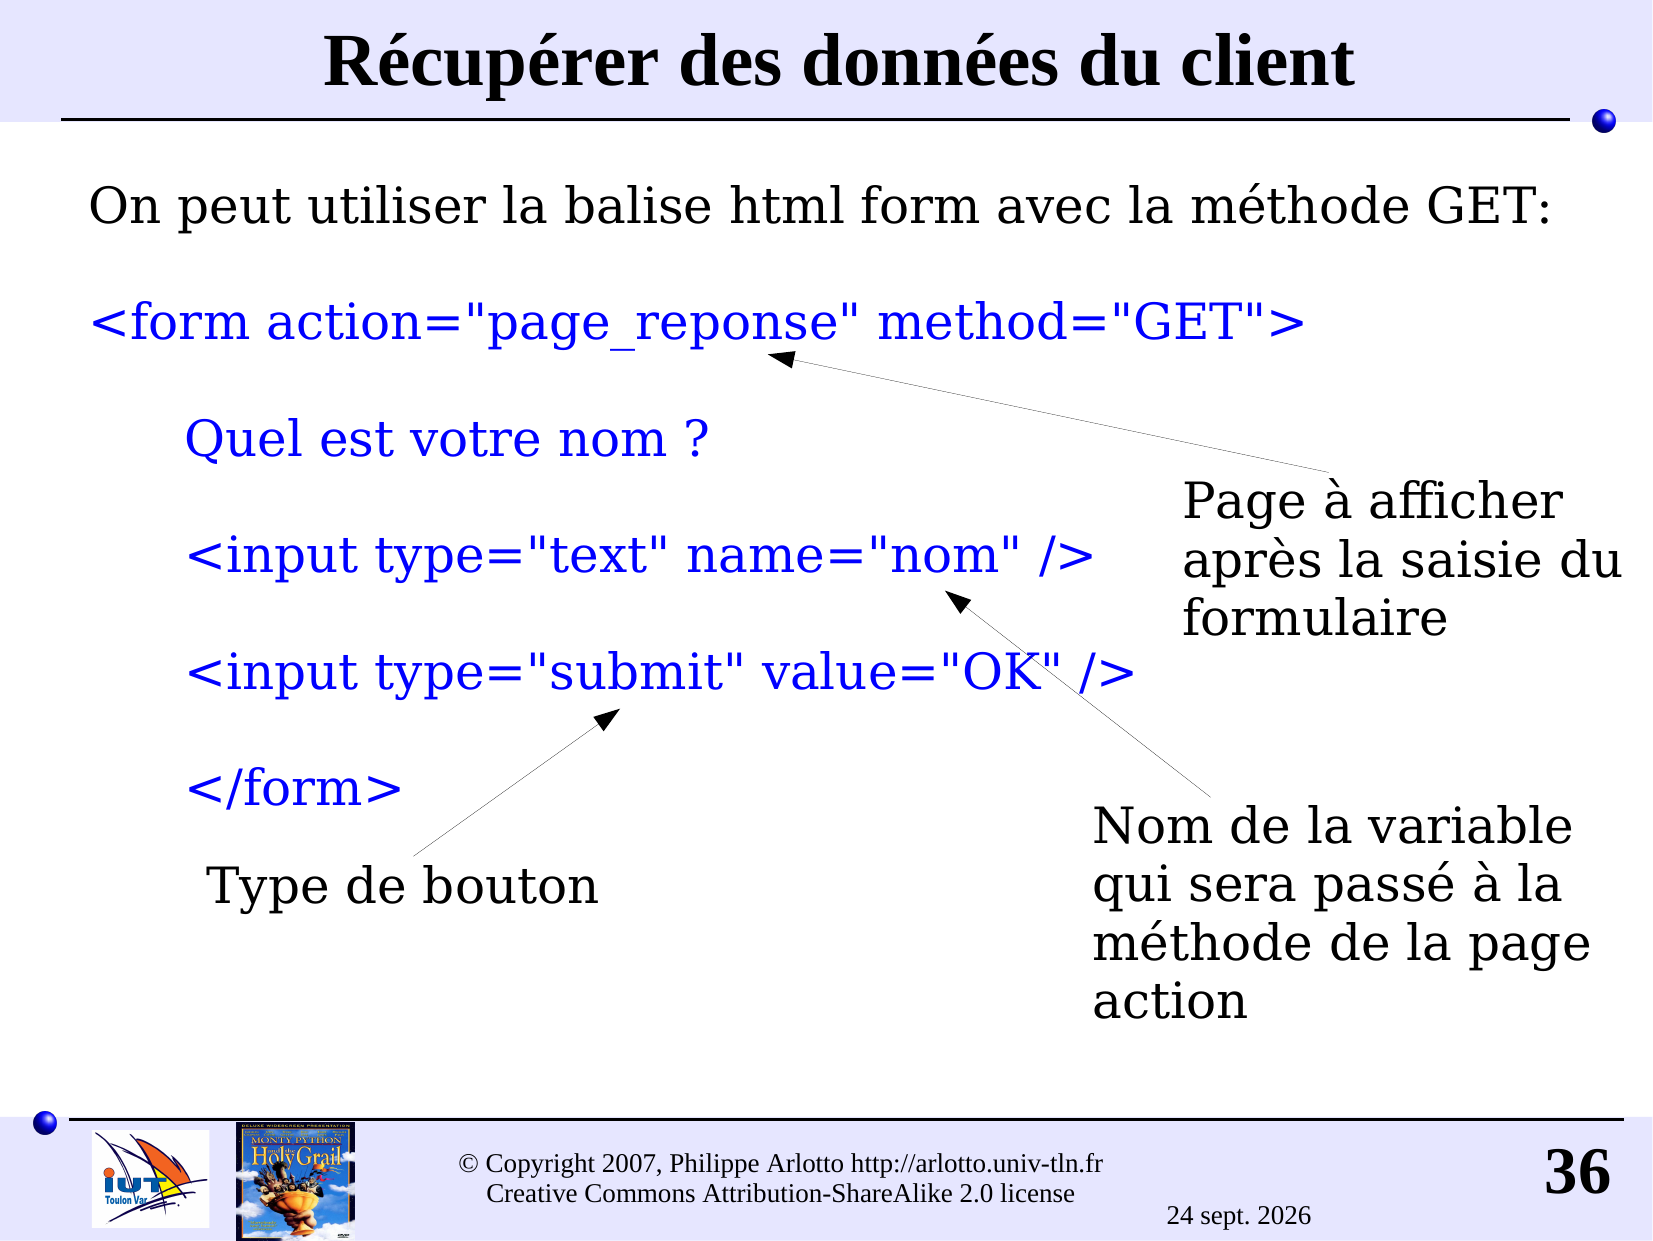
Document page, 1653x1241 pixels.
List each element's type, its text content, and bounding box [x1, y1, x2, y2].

text_box Page à afficher après la saisie du formulaire [1182, 472, 1625, 648]
text_box Type de bouton [206, 857, 600, 916]
title Récupérer des données du client [95, 11, 1585, 110]
text_box On peut utiliser la balise html form avec la méthode GET: <form action="page_reponse" method="GET"> Quel est votre nom ? <input type="text" name="nom" /> <input type="submit" value="OK" /> </form> [88, 177, 1555, 818]
picture [236, 1122, 355, 1241]
text_box Nom de la variable qui sera passé à la méthode de la page action [1092, 797, 1592, 1031]
